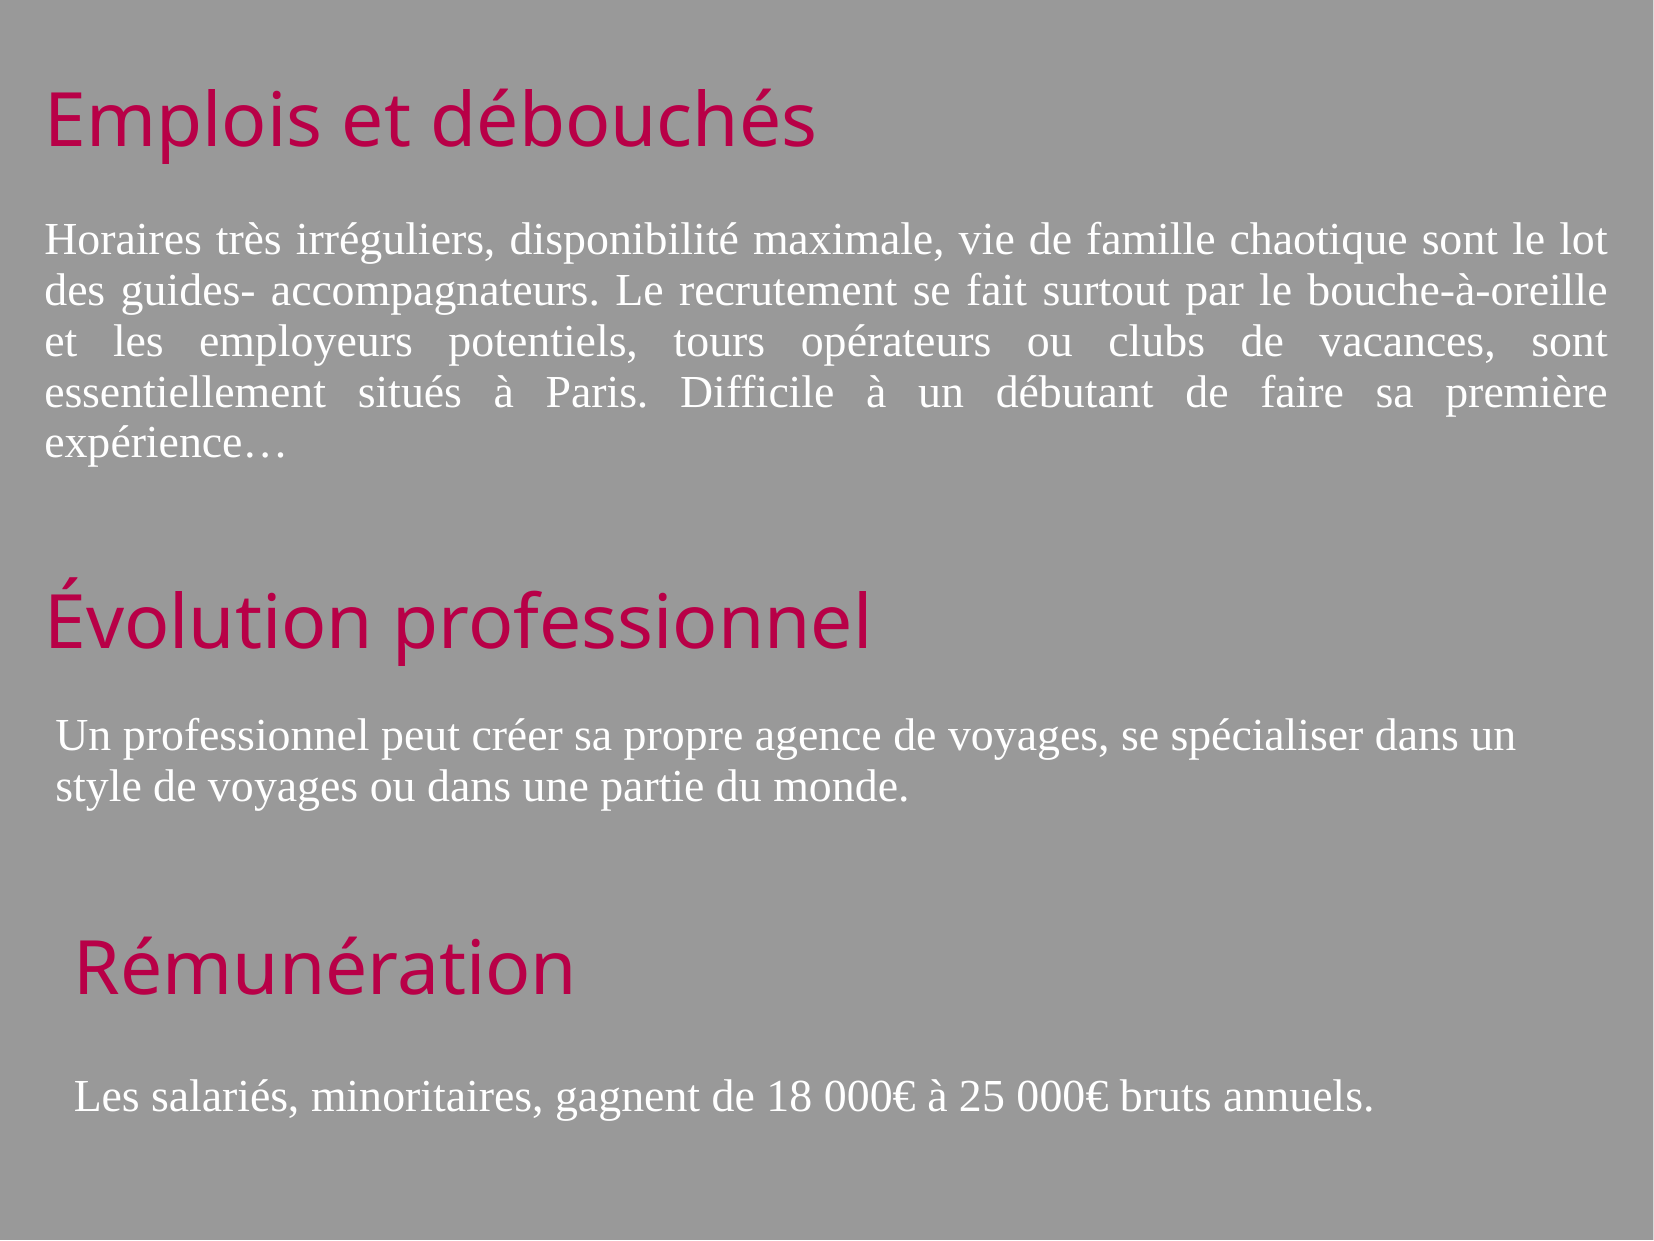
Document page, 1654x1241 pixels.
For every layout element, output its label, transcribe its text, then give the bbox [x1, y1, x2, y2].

text_box Emplois et débouchés [29, 59, 975, 156]
text_box Les salariés, minoritaires, gagnent de 18 000€ à 25 000€ bruts annuels. [59, 1062, 1625, 1129]
text_box Évolution professionnel [29, 561, 1565, 658]
text_box Rémunération [59, 907, 1625, 1004]
text_box Horaires très irréguliers, disponibilité maximale, vie de famille chaotique sont le lot des guides- accompagnateurs. Le recrutement se fait surtout par le bouche-à-oreille et les employeurs potentiels, tours opérateurs ou clubs de vacances, sont essentiellement situés à Paris. Difficile à un débutant de faire sa première expérience… [29, 206, 1625, 477]
text_box Un professionnel peut créer sa propre agence de voyages, se spécialiser dans un style de voyages ou dans une partie du monde. [40, 702, 1577, 820]
